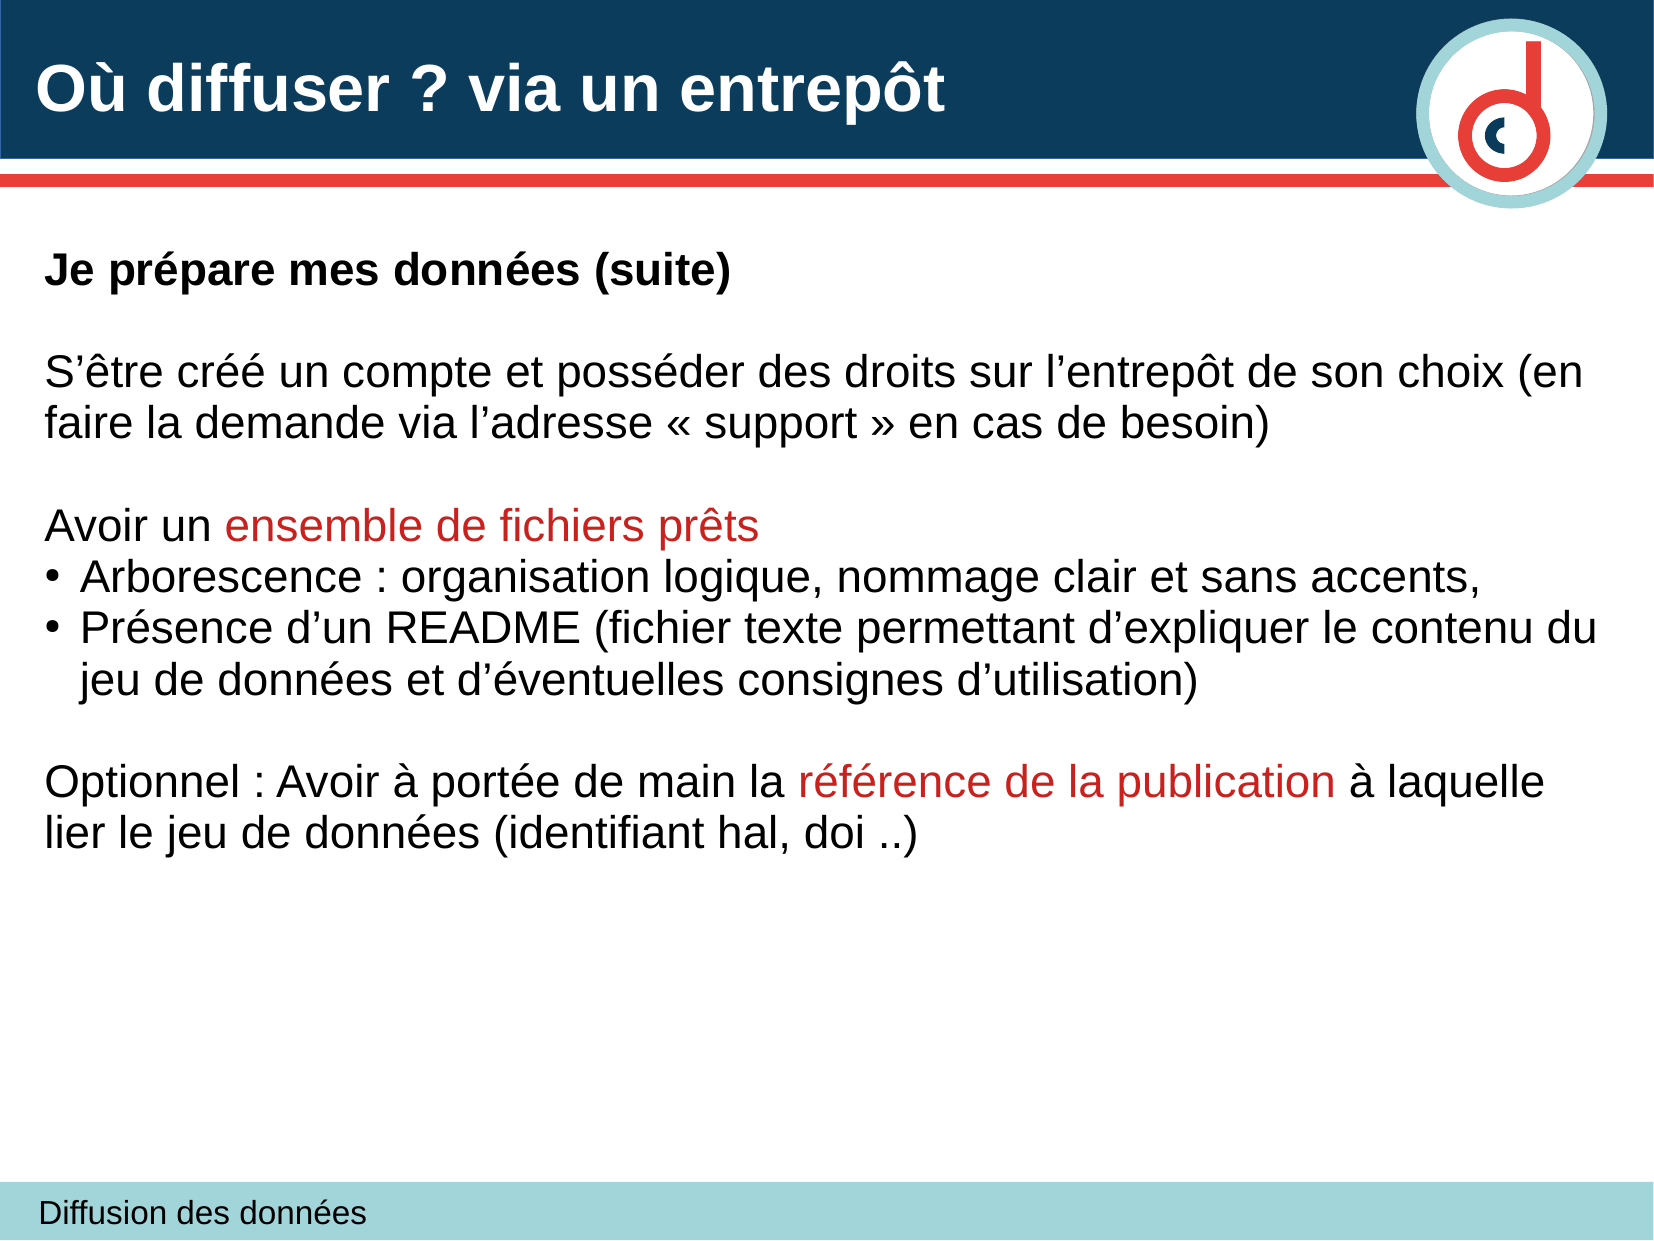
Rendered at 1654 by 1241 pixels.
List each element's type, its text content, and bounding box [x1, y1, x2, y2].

text_box Je prépare mes données (suite) S’être créé un compte et posséder des droits sur l’entrepôt de son choix (en faire la demande via l’adresse « support » en cas de besoin) Avoir un ensemble de fichiers prêts Arborescence : organisation logique, nommage clair et sans accents, Présence d’un README (fichier texte permettant d’expliquer le contenu du jeu de données et d’éventuelles consignes d’utilisation) Optionnel : Avoir à portée de main la référence de la publication à laquelle lier le jeu de données (identifiant hal, doi ..) [29, 236, 1625, 980]
title Où diffuser ? via un entrepôt [35, 11, 1430, 159]
text_box Diffusion des données [23, 1187, 621, 1241]
